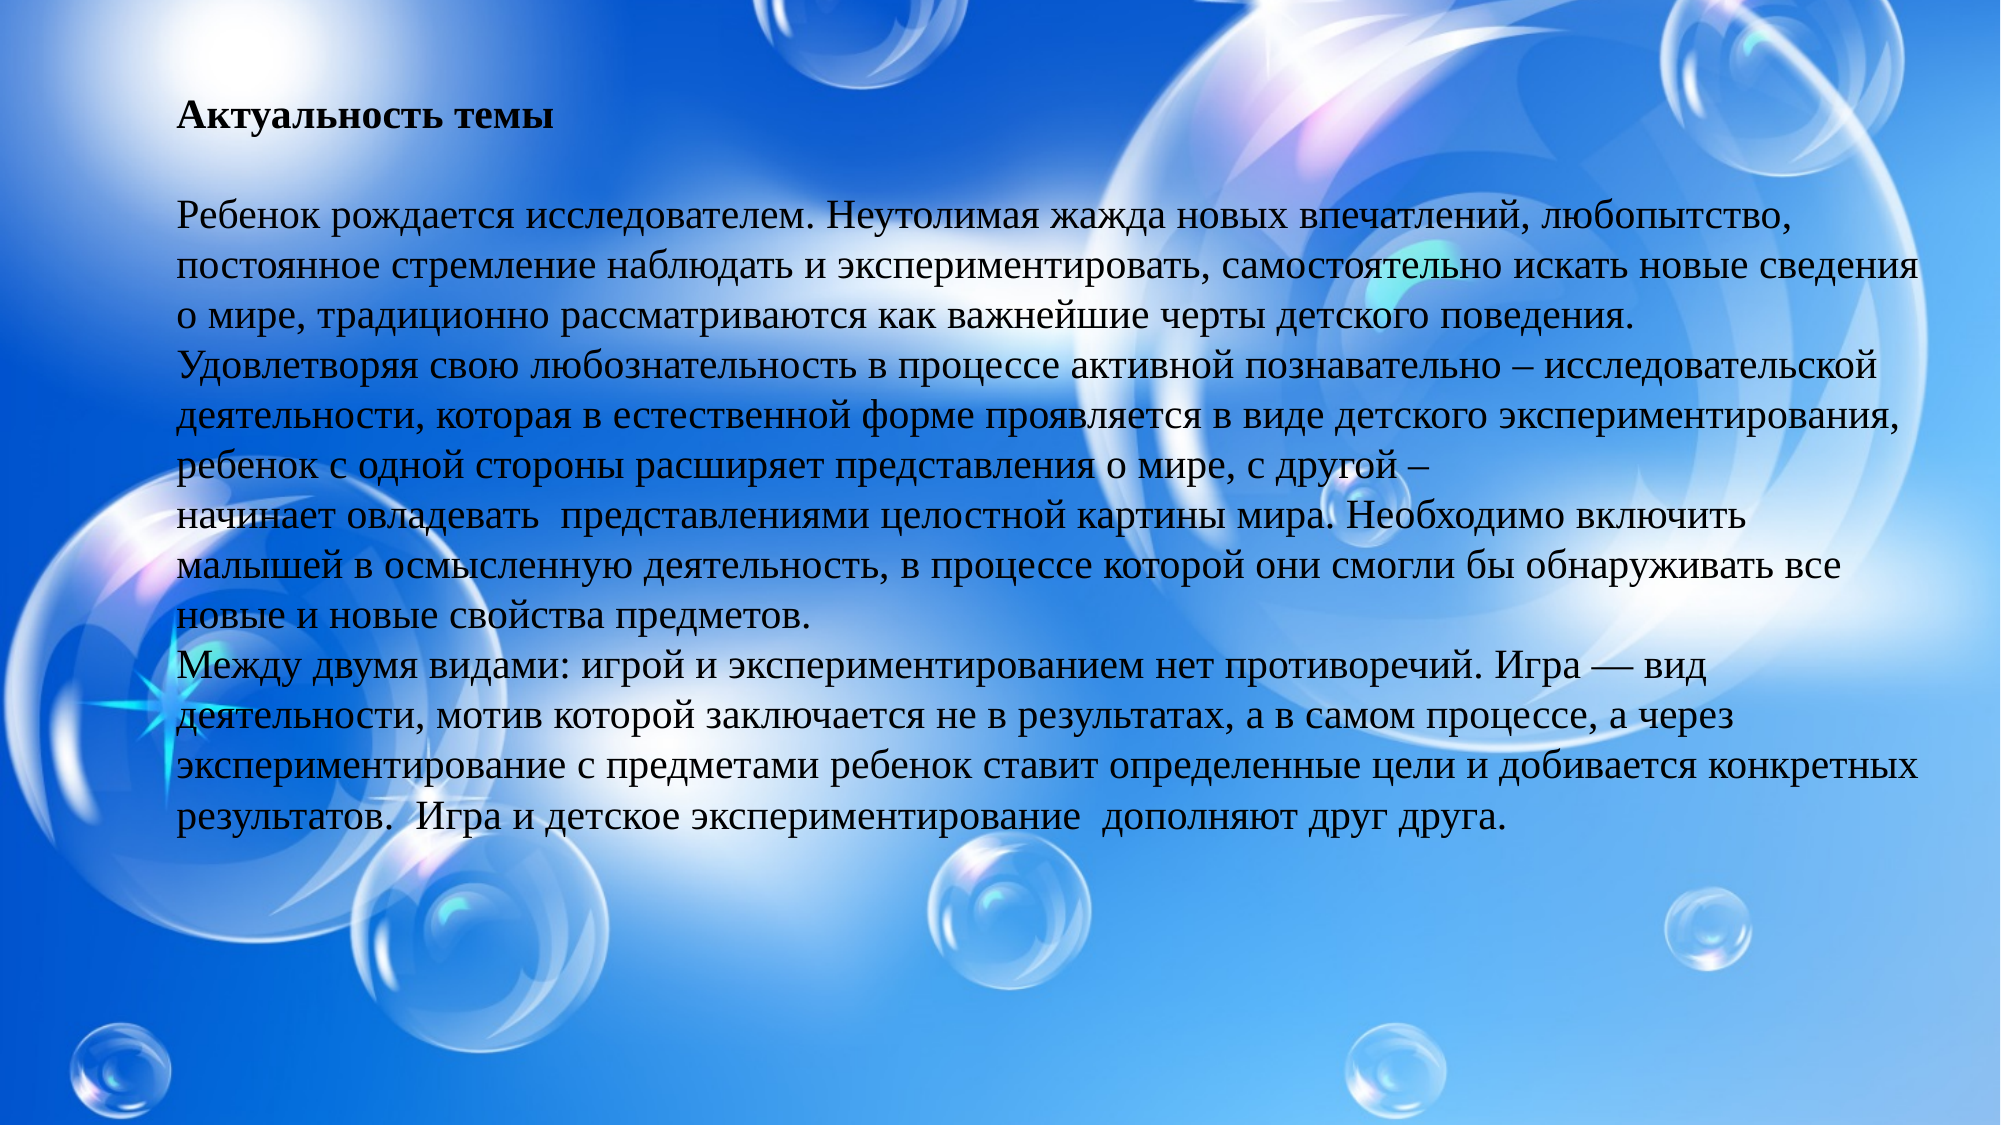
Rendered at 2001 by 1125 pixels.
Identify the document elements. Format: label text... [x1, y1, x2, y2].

text_box [67, 15, 1959, 77]
text_box Актуальность темы​​ ​ Ребенок рождается исследователем. Неутолимая жажда новых впечатлений, любопытство, постоянное стремление наблюдать и экспериментировать, самостоятельно искать новые сведения о мире, традиционно рассматриваются как важнейшие черты детского поведения. Удовлетворяя свою любознательность в процессе активной познавательно – исследовательской деятельности, которая в естественной форме проявляется в виде детского экспериментирования, ребенок с одной стороны расширяет представления о мире, с другой – начинает овладевать представлениями целостной картины мира. Необходимо включить малышей в осмысленную деятельность, в процессе которой они смогли бы обнаруживать все новые и новые свойства предметов.​​ Между двумя видами: игрой и экспериментированием нет противоречий. Игра — вид деятельности, мотив которой заключается не в результатах, а в самом процессе, а через экспериментирование с предметами ребенок ставит определенные цели и добивается конкретных результатов. Игра и детское экспериментирование дополняют друг друга.​​ [161, 34, 1958, 853]
picture [0, 0, 2000, 1125]
